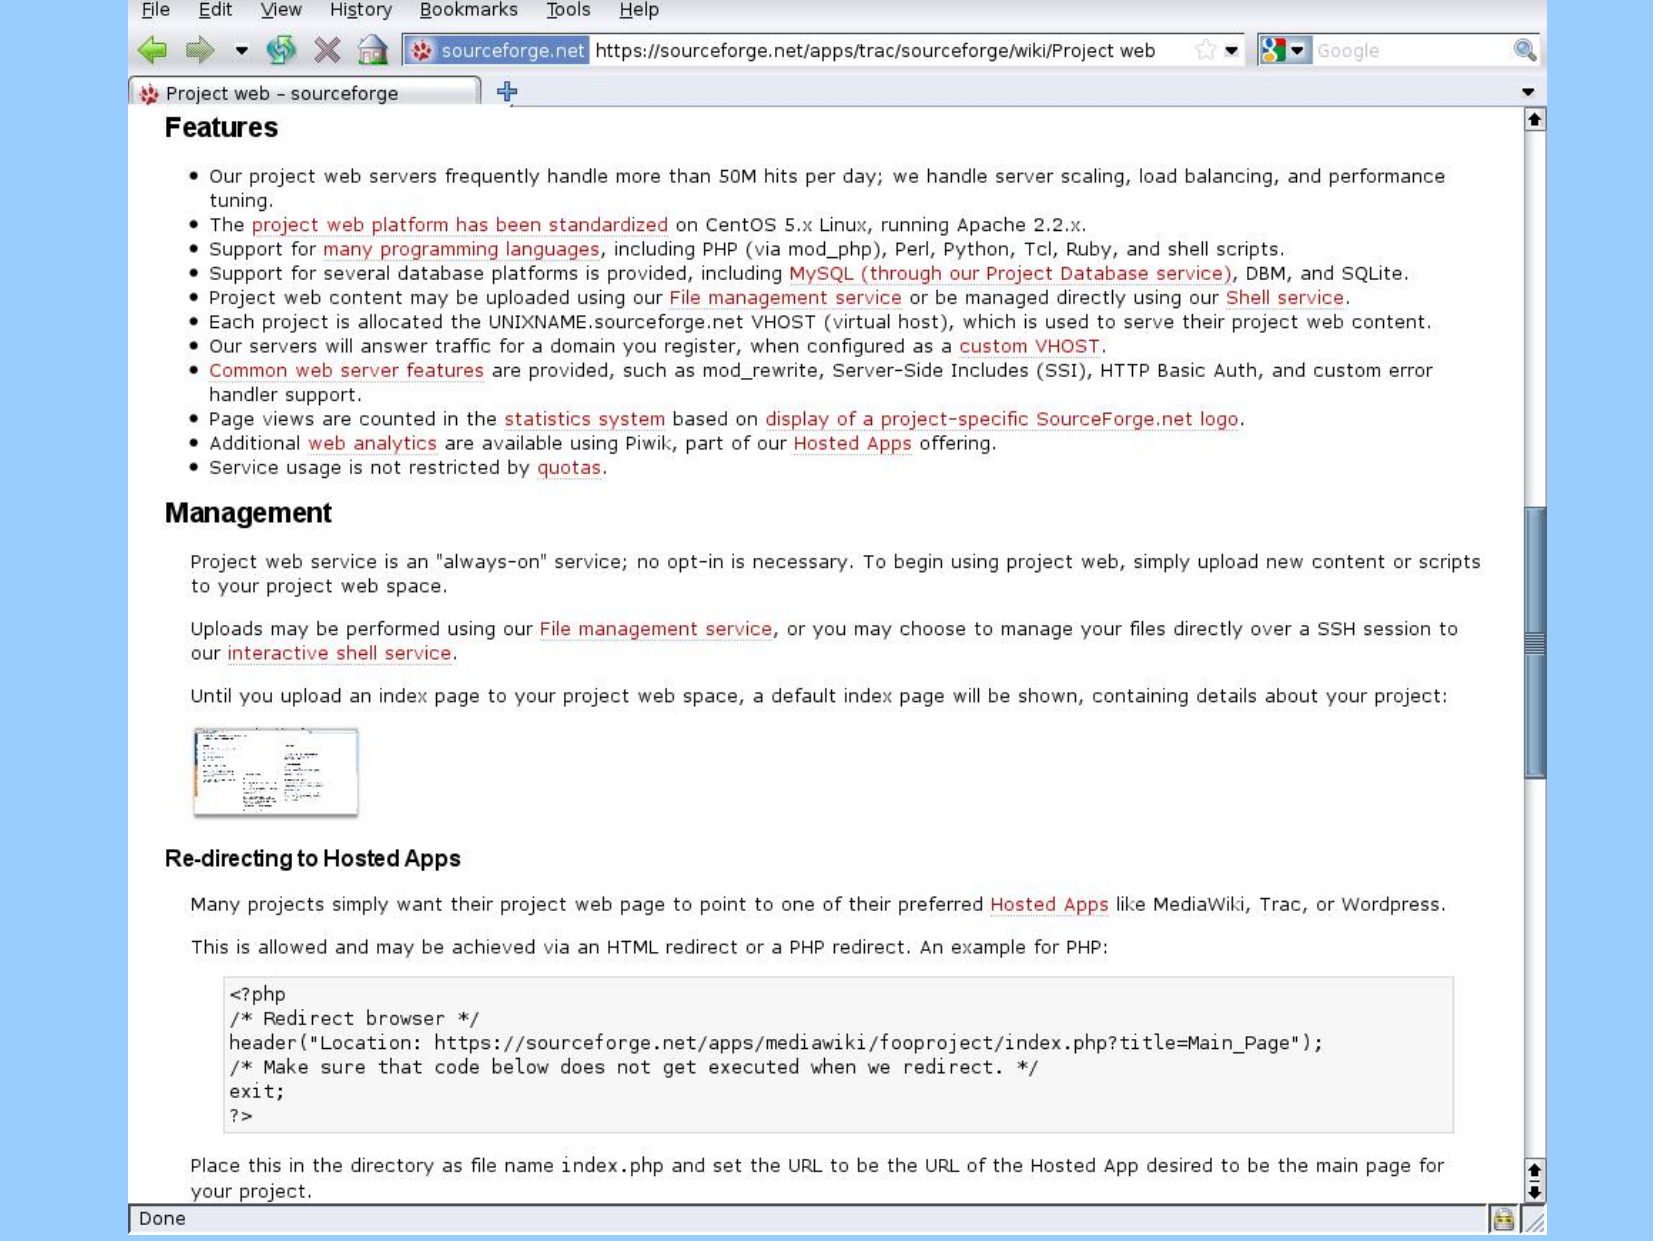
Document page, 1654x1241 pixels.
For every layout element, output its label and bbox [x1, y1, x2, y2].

picture [128, 0, 1547, 1235]
